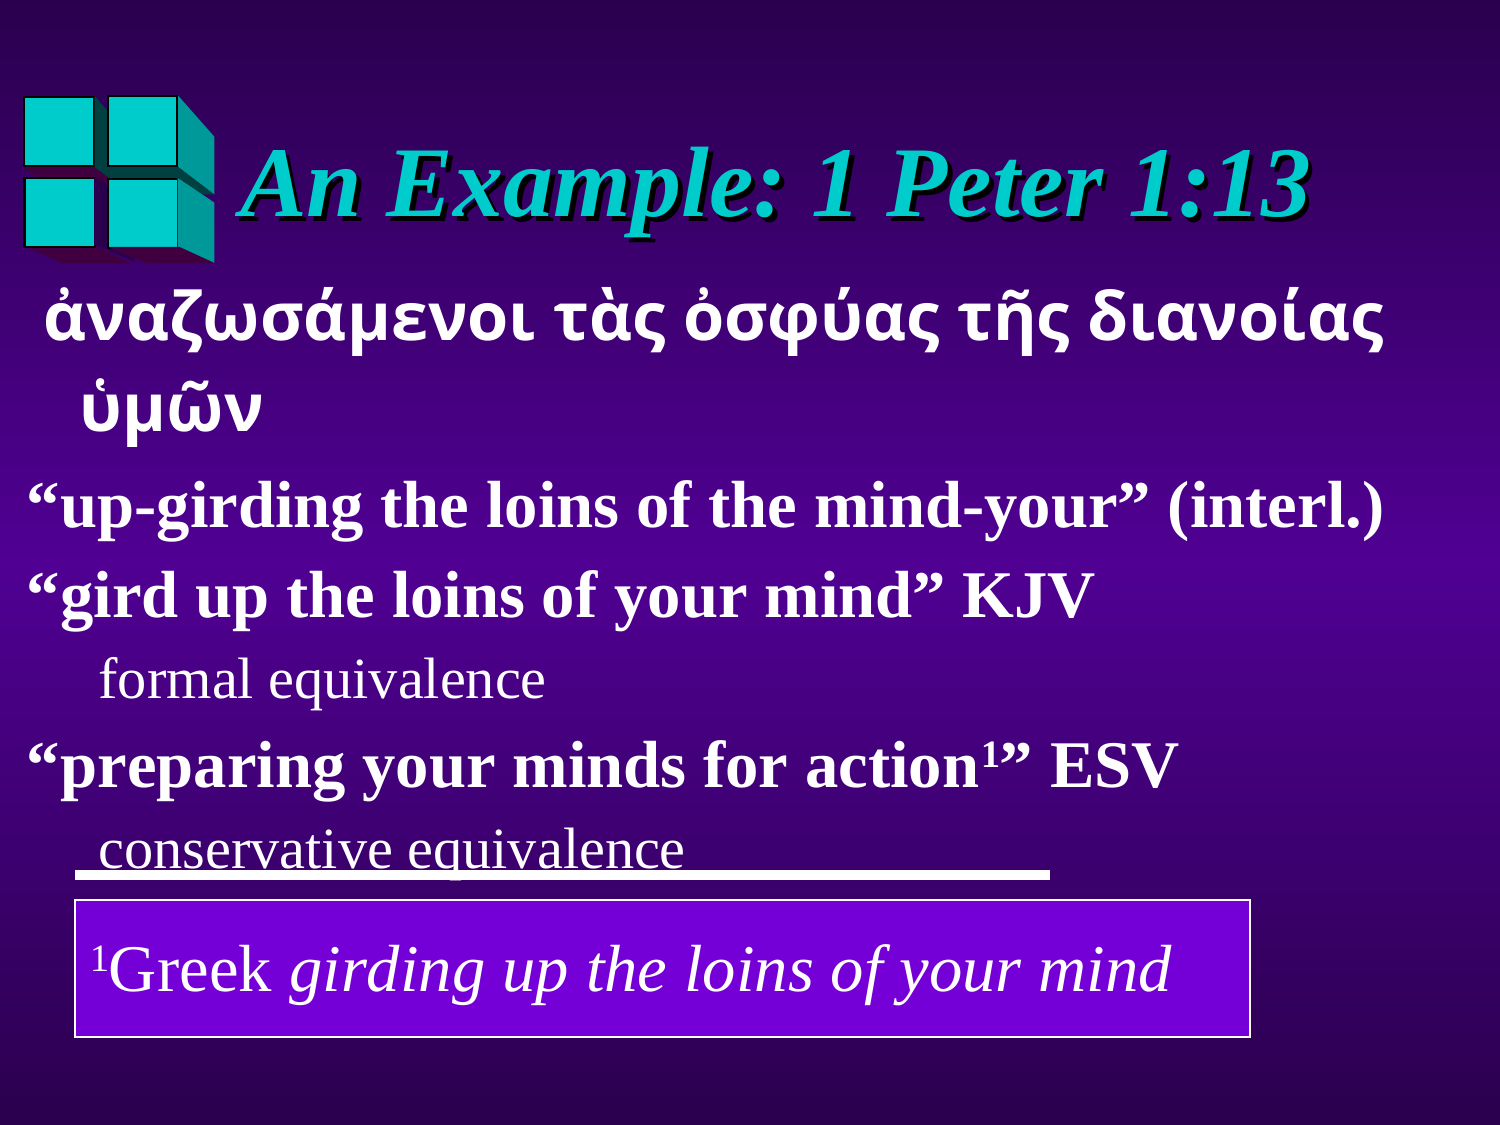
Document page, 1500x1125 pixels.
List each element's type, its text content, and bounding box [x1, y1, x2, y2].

list ἀναζωσάμενοι τὰς ὀσφύας τῆς διανοίας ὑμῶν “up-girding the loins of the mind-your” (interl.) “gird up the loins of your mind” KJV formal equivalence “preparing your minds for action1” ESV conservative equivalence [12, 262, 1500, 938]
text_box 1Greek girding up the loins of your mind [74, 899, 1250, 1038]
title An Example: 1 Peter 1:13 [224, 78, 1388, 262]
